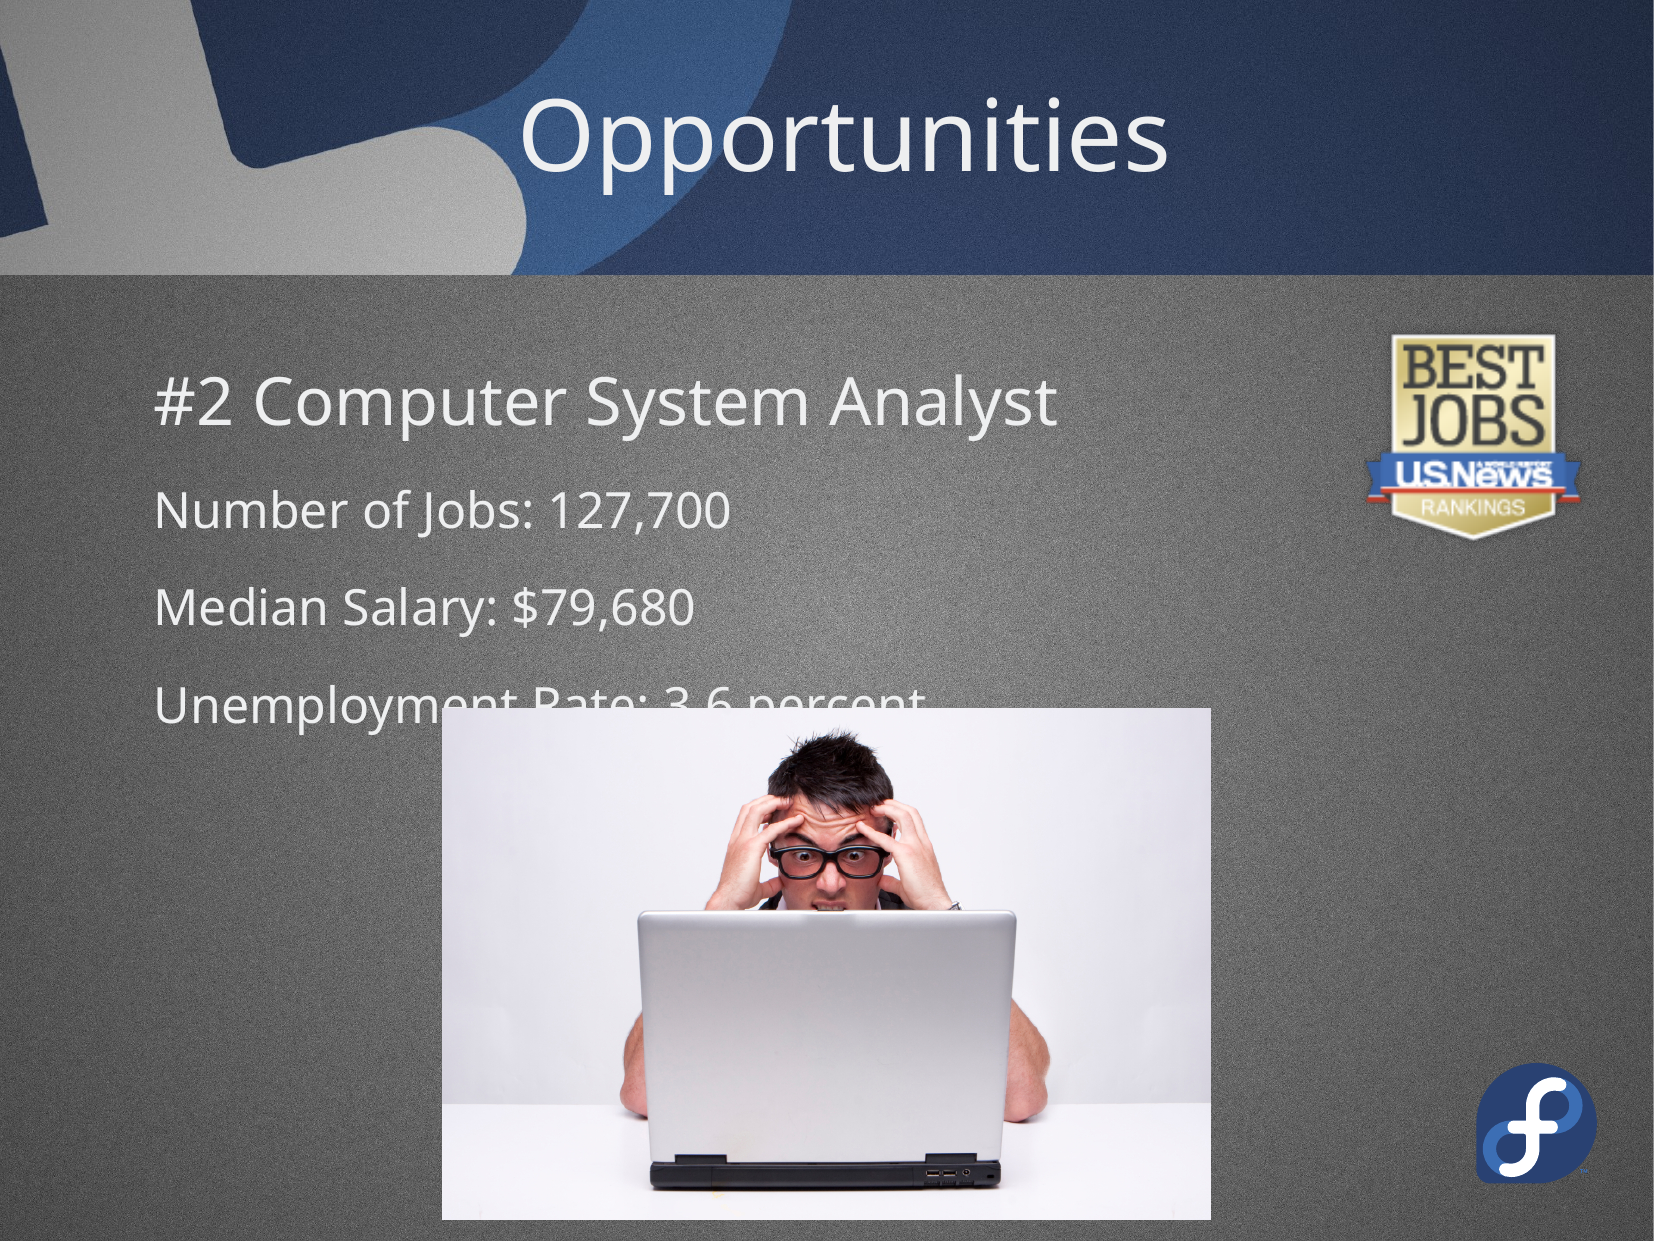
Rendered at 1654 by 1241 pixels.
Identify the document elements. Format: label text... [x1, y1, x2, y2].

list #2 Computer System Analyst Number of Jobs: 127,700 Median Salary: $79,680 Unemployment Rate: 3.6 percent [82, 354, 1560, 1063]
title Opportunities [88, 29, 1565, 237]
picture [0, 0, 1654, 1241]
